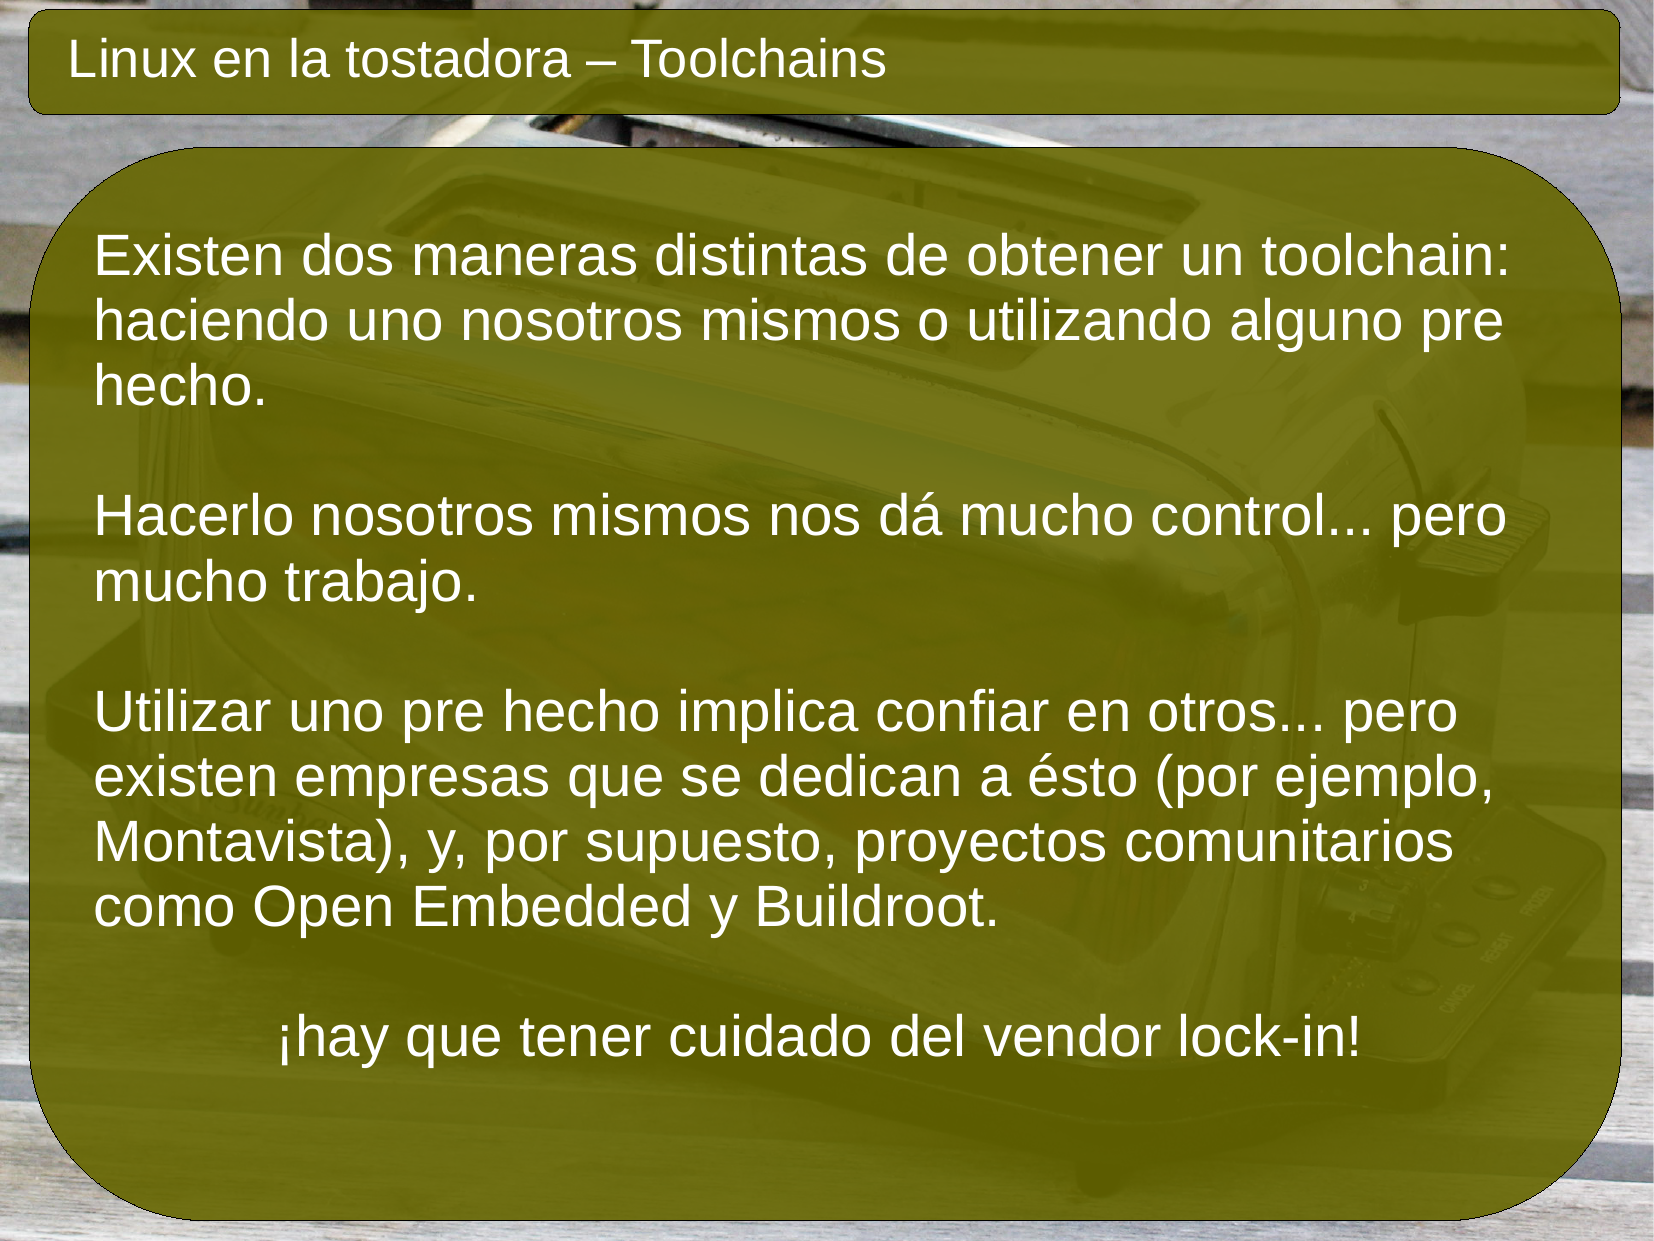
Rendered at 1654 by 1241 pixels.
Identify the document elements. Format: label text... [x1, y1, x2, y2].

text_box Existen dos maneras distintas de obtener un toolchain: haciendo uno nosotros mismos o utilizando alguno pre hecho. Hacerlo nosotros mismos nos dá mucho control... pero mucho trabajo. Utilizar uno pre hecho implica confiar en otros... pero existen empresas que se dedican a ésto (por ejemplo, Montavista), y, por supuesto, proyectos comunitarios como Open Embedded y Buildroot. ¡hay que tener cuidado del vendor lock-in! [78, 215, 1562, 1076]
text_box [29, 147, 1622, 1221]
text_box Linux en la tostadora – Toolchains [53, 20, 1572, 97]
text_box [28, 9, 1621, 115]
picture [0, 0, 1654, 1241]
